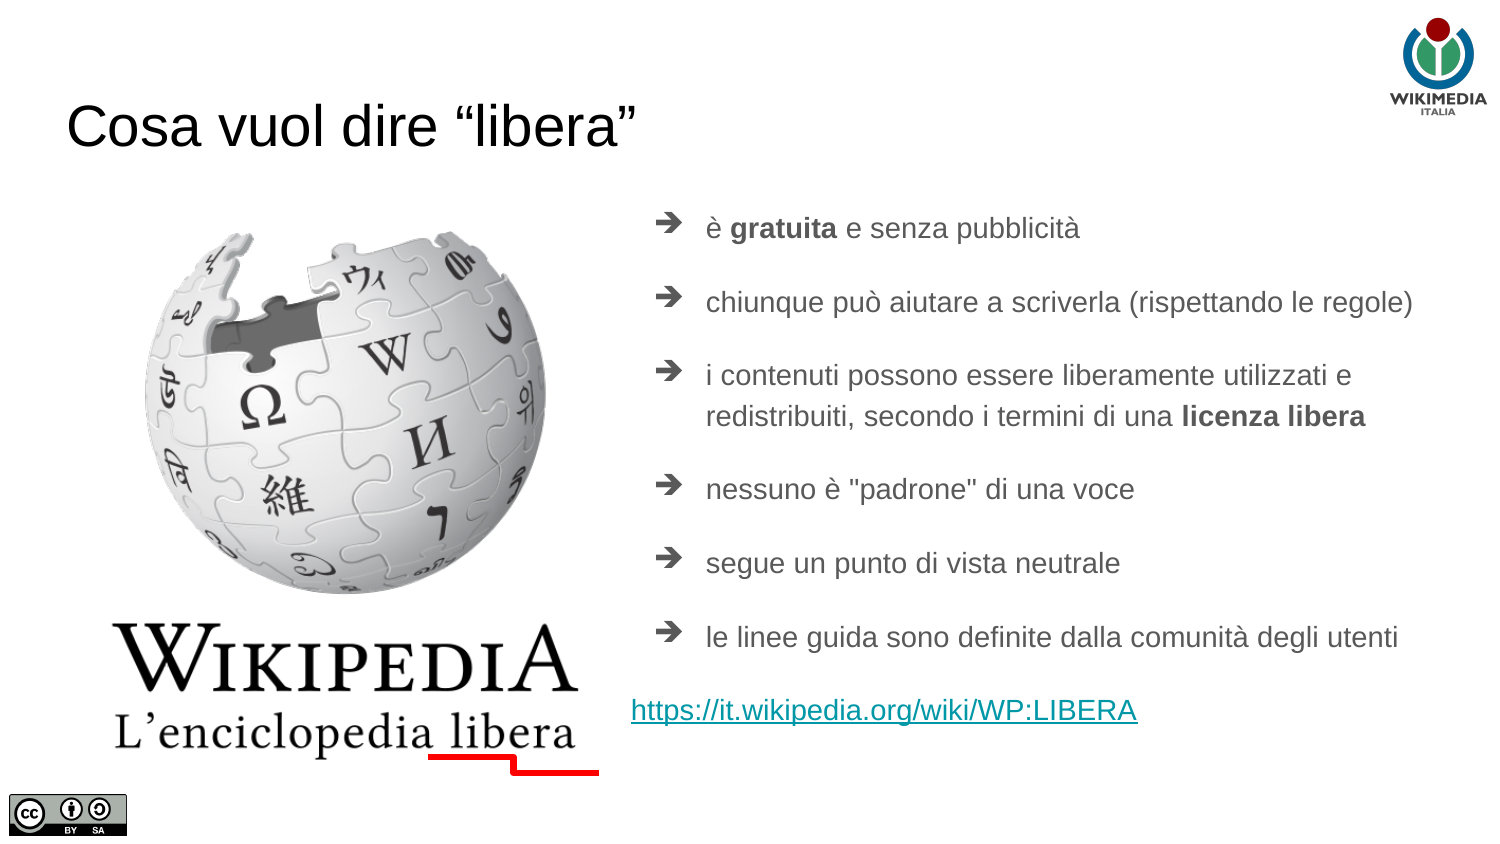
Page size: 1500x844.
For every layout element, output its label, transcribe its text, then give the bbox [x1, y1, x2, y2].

picture [81, 172, 610, 779]
picture [9, 794, 127, 836]
title Cosa vuol dire “libera” [51, 72, 1449, 167]
picture [1389, 17, 1488, 116]
list è gratuita e senza pubblicità chiunque può aiutare a scriverla (rispettando le regole) i contenuti possono essere liberamente utilizzati e redistribuiti, secondo i termini di una licenza libera nessuno è "padrone" di una voce segue un punto di vista neutrale le linee guida sono definite dalla comunità degli utenti https://it.wikipedia.org/wiki/WP:LIBERA [615, 189, 1482, 750]
